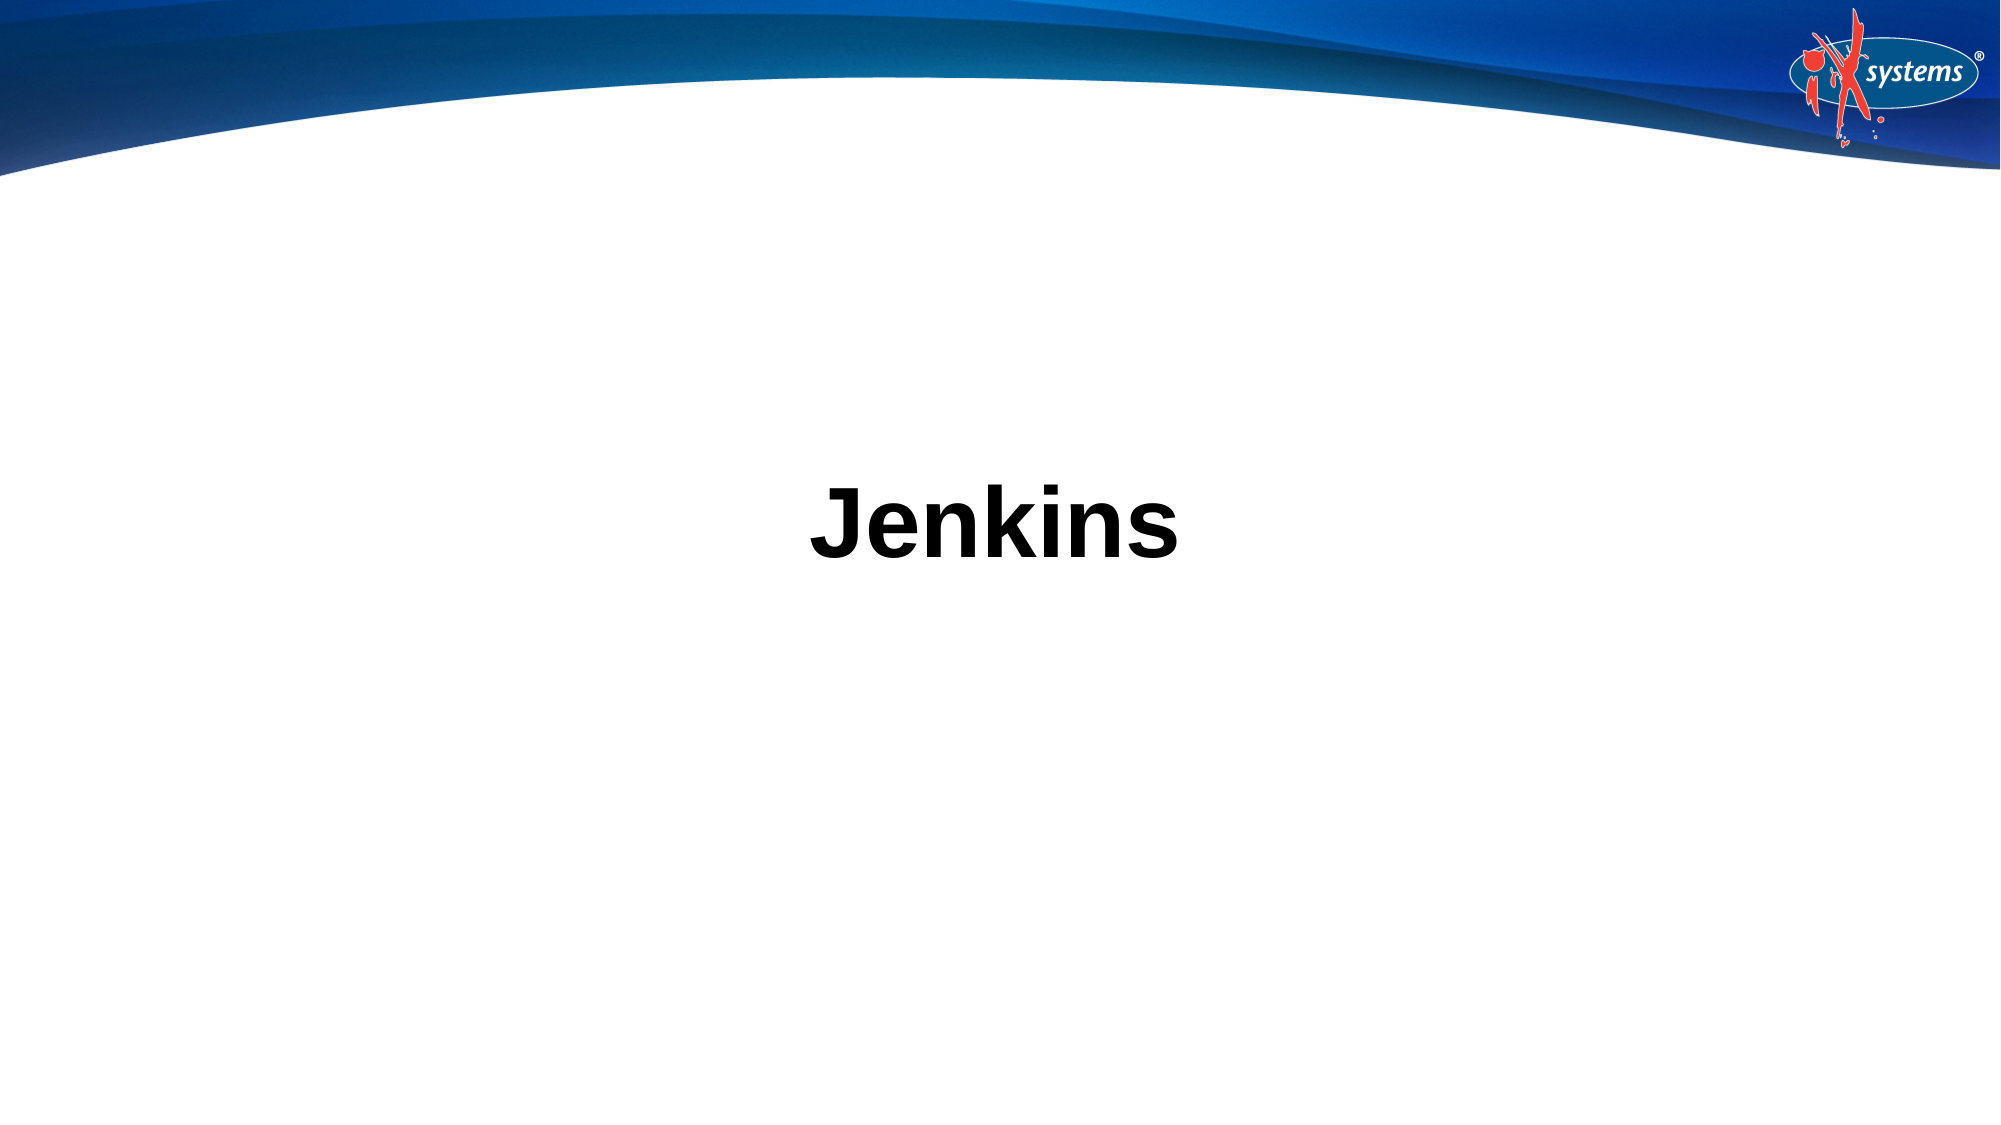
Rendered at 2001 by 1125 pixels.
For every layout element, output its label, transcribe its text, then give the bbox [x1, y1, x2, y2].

text_box Jenkins [794, 450, 1231, 586]
picture [0, 0, 2001, 1125]
